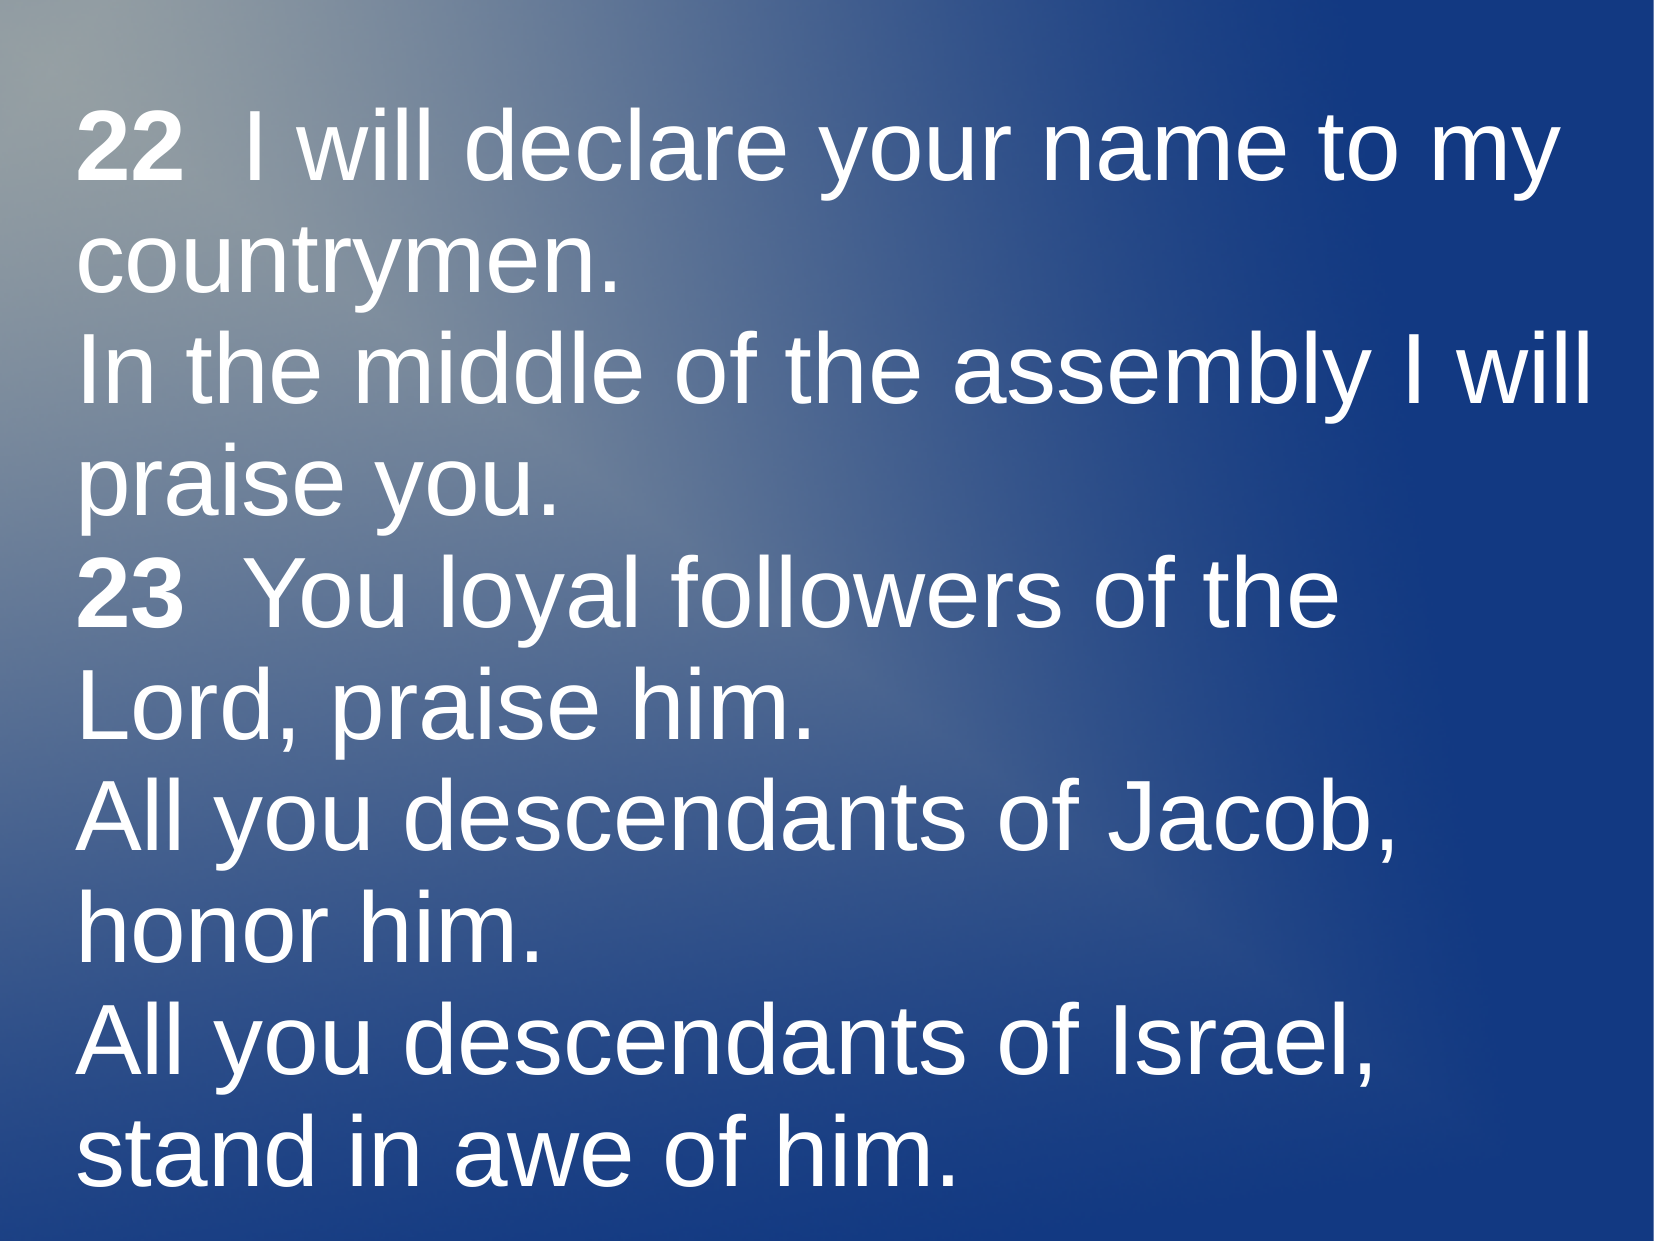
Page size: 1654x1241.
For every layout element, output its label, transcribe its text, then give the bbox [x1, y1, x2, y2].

picture [0, 0, 1654, 1241]
list 22 I will declare your name to my countrymen. In the middle of the assembly I will praise you. 23 You loyal followers of the Lord, praise him. All you descendants of Jacob, honor him. All you descendants of Israel, stand in awe of him. [75, 90, 1606, 1241]
